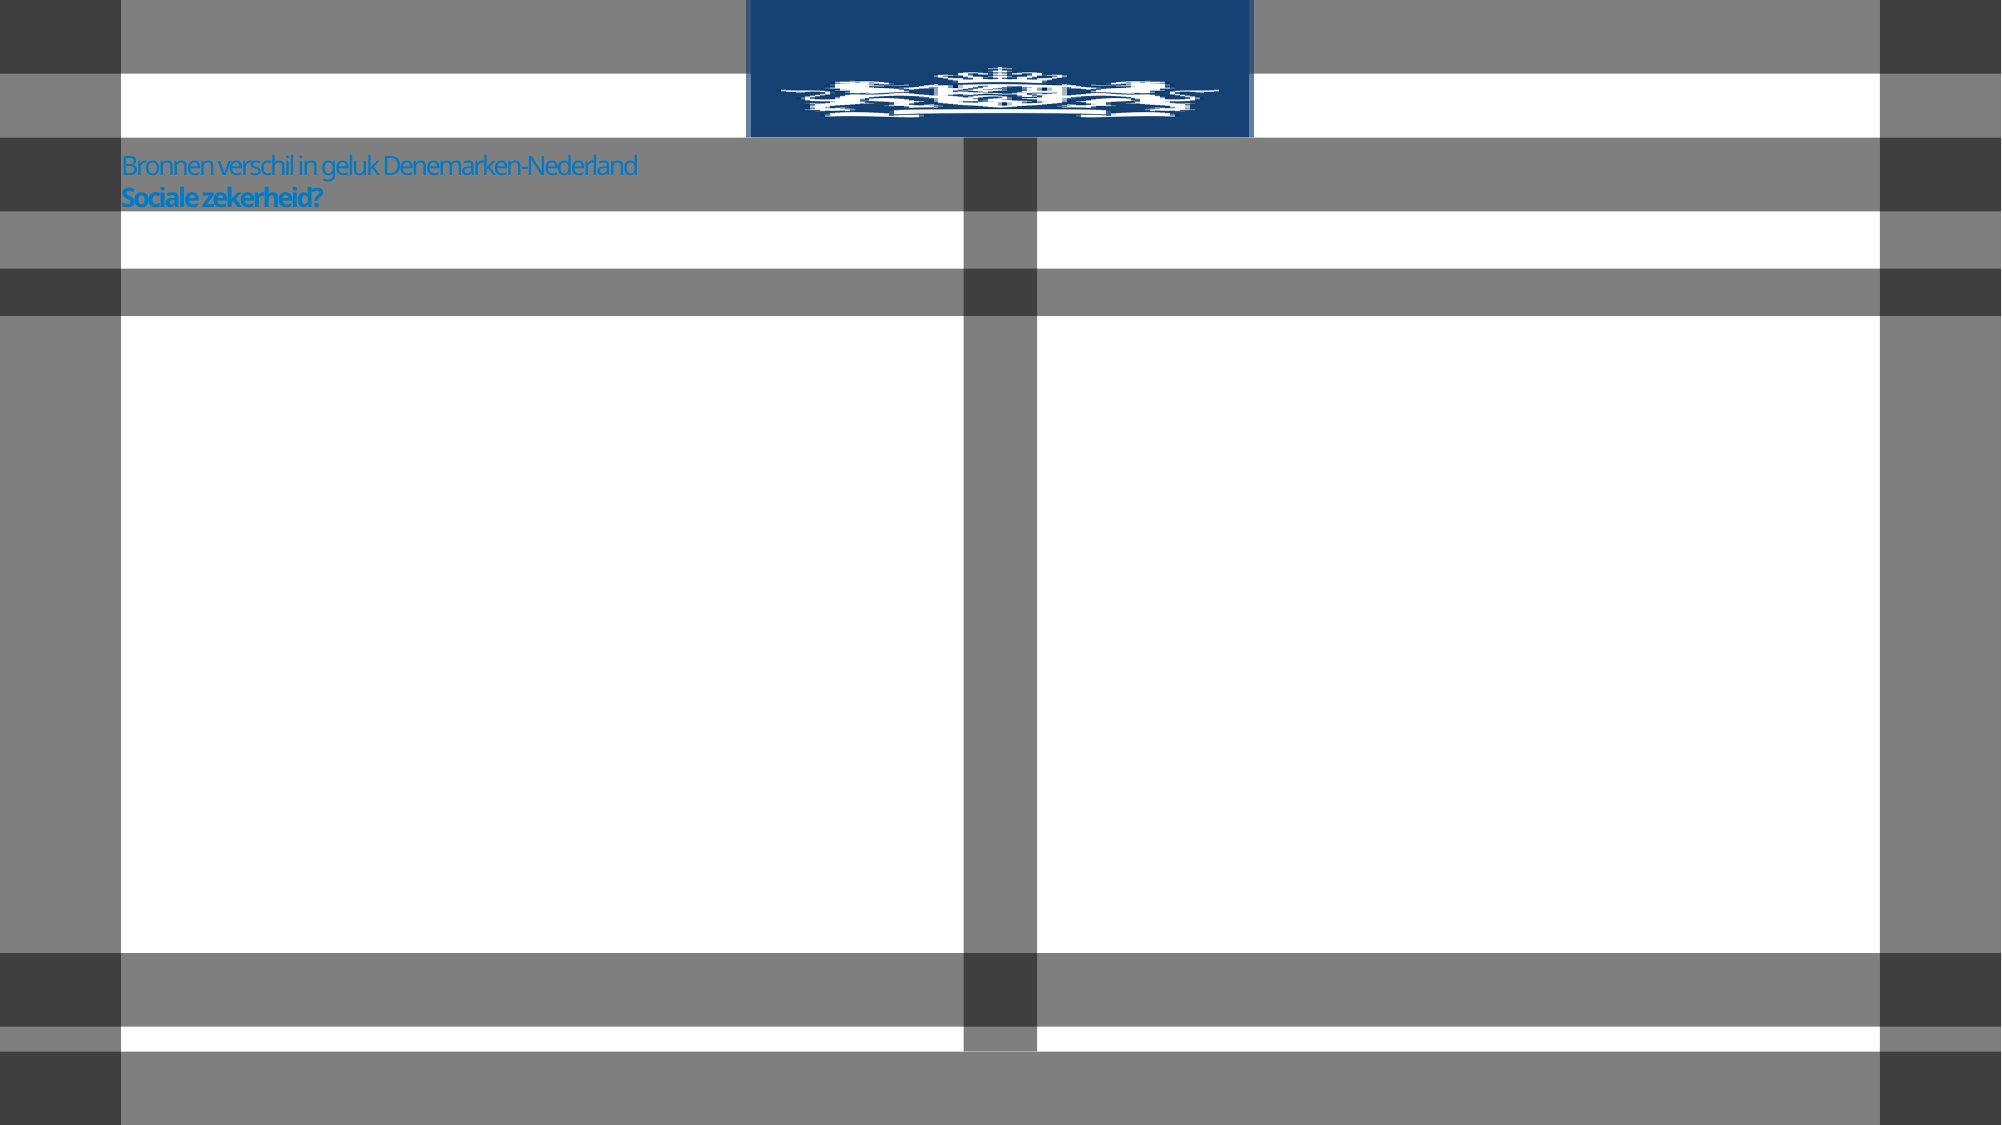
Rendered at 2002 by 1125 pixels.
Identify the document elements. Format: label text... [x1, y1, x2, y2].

title Bronnen verschil in geluk Denemarken-Nederland Sociale zekerheid? [121, 149, 1880, 215]
